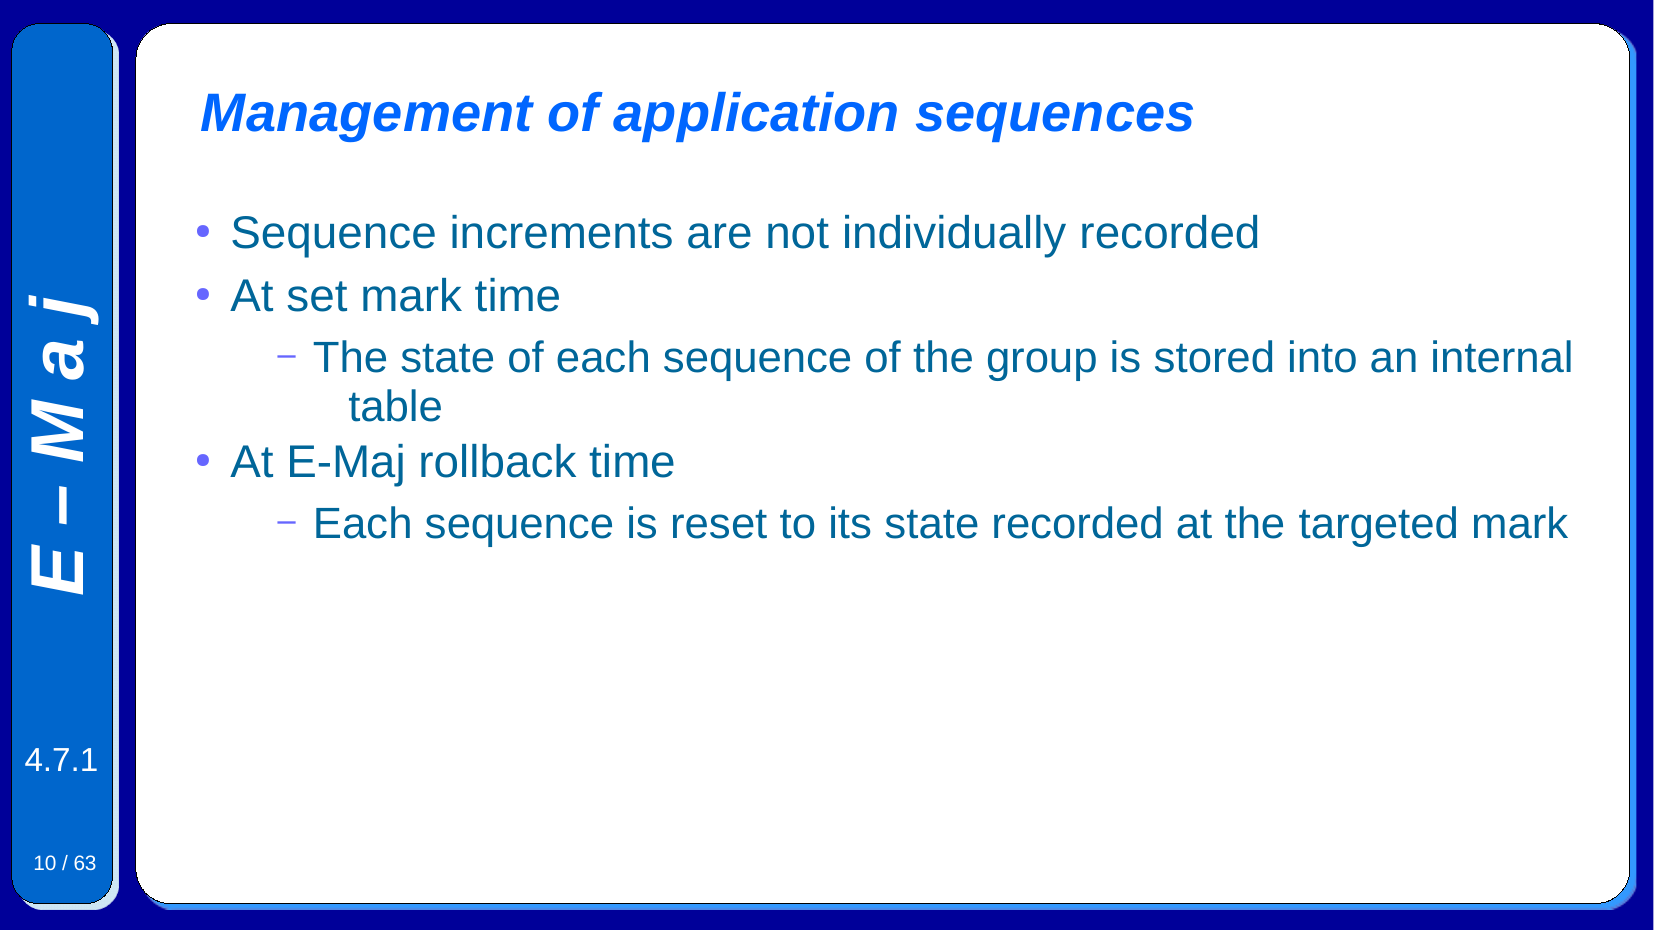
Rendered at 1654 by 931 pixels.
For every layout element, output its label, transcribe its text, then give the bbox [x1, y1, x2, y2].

title Management of application sequences [200, 34, 1575, 191]
list Sequence increments are not individually recorded At set mark time The state of each sequence of the group is stored into an internal table At E-Maj rollback time Each sequence is reset to its state recorded at the targeted mark [177, 206, 1587, 827]
